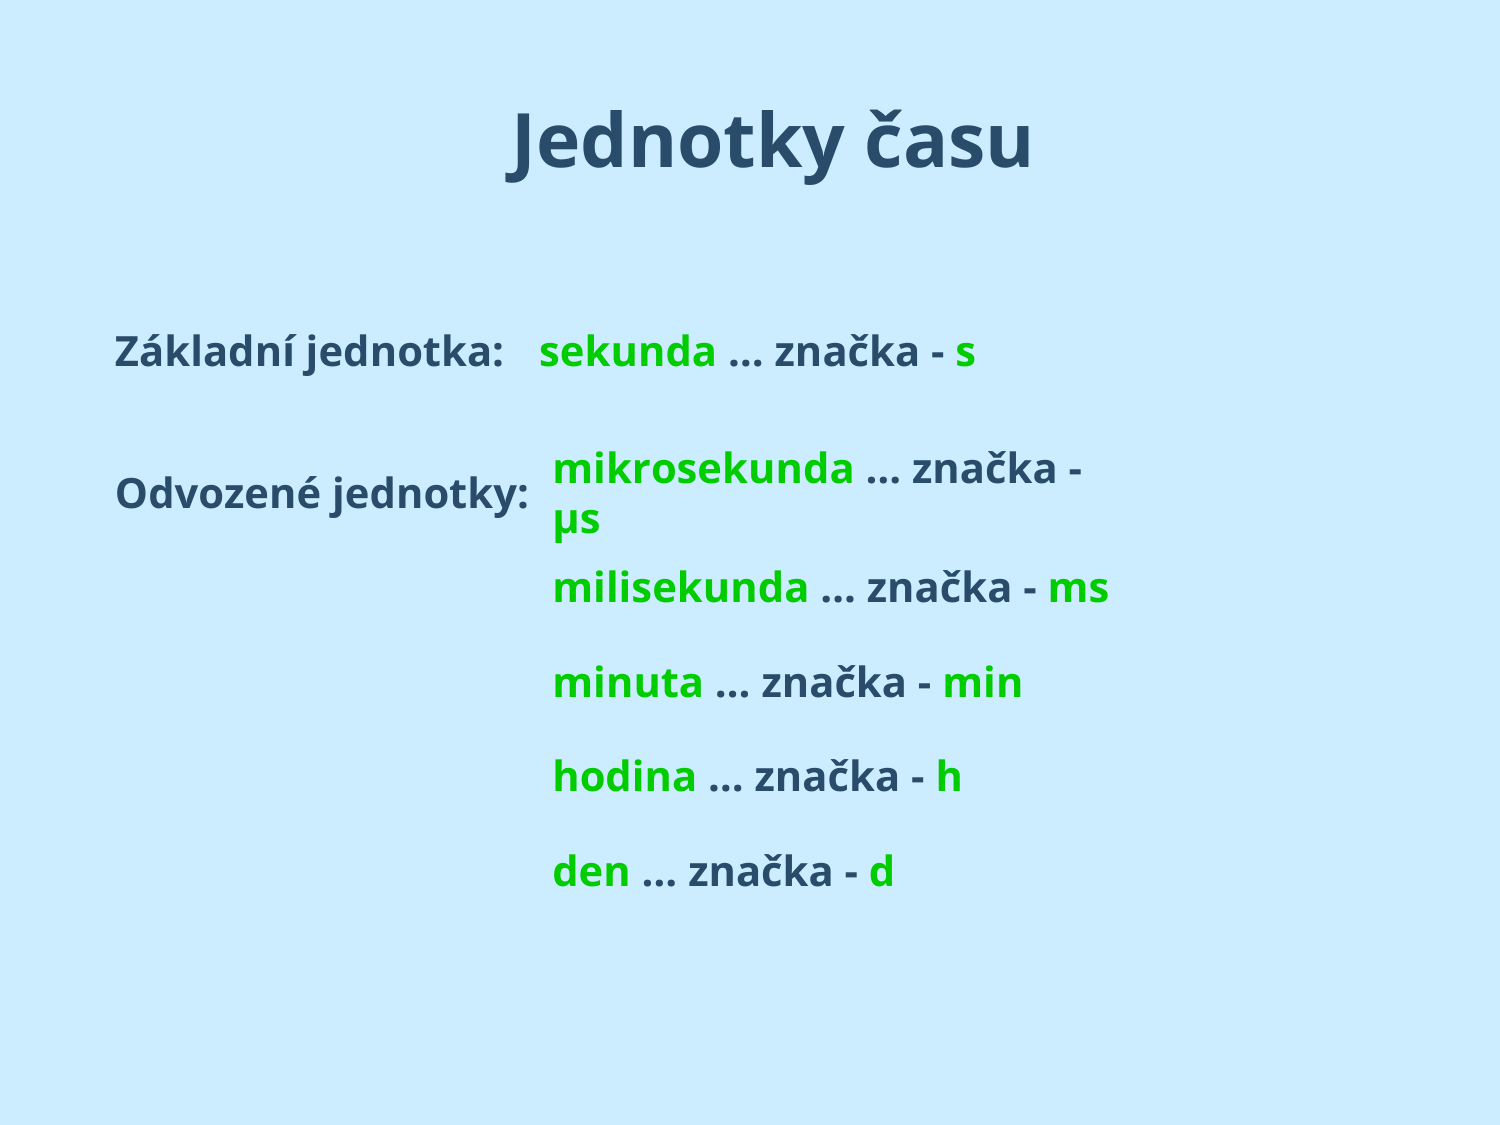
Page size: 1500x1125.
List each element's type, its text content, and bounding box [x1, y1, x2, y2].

text_box Odvozené jednotky: [100, 456, 998, 528]
text_box Základní jednotka: [100, 314, 513, 386]
text_box den … značka - d [537, 834, 1105, 905]
text_box sekunda … značka - s [513, 314, 1093, 386]
text_box minuta … značka - min [537, 645, 1105, 717]
text_box milisekunda … značka - ms [537, 550, 1188, 622]
text_box Jednotky času [100, 90, 1447, 185]
text_box hodina … značka - h [537, 739, 1105, 811]
text_box mikrosekunda … značka - μs [998, 456, 1152, 528]
